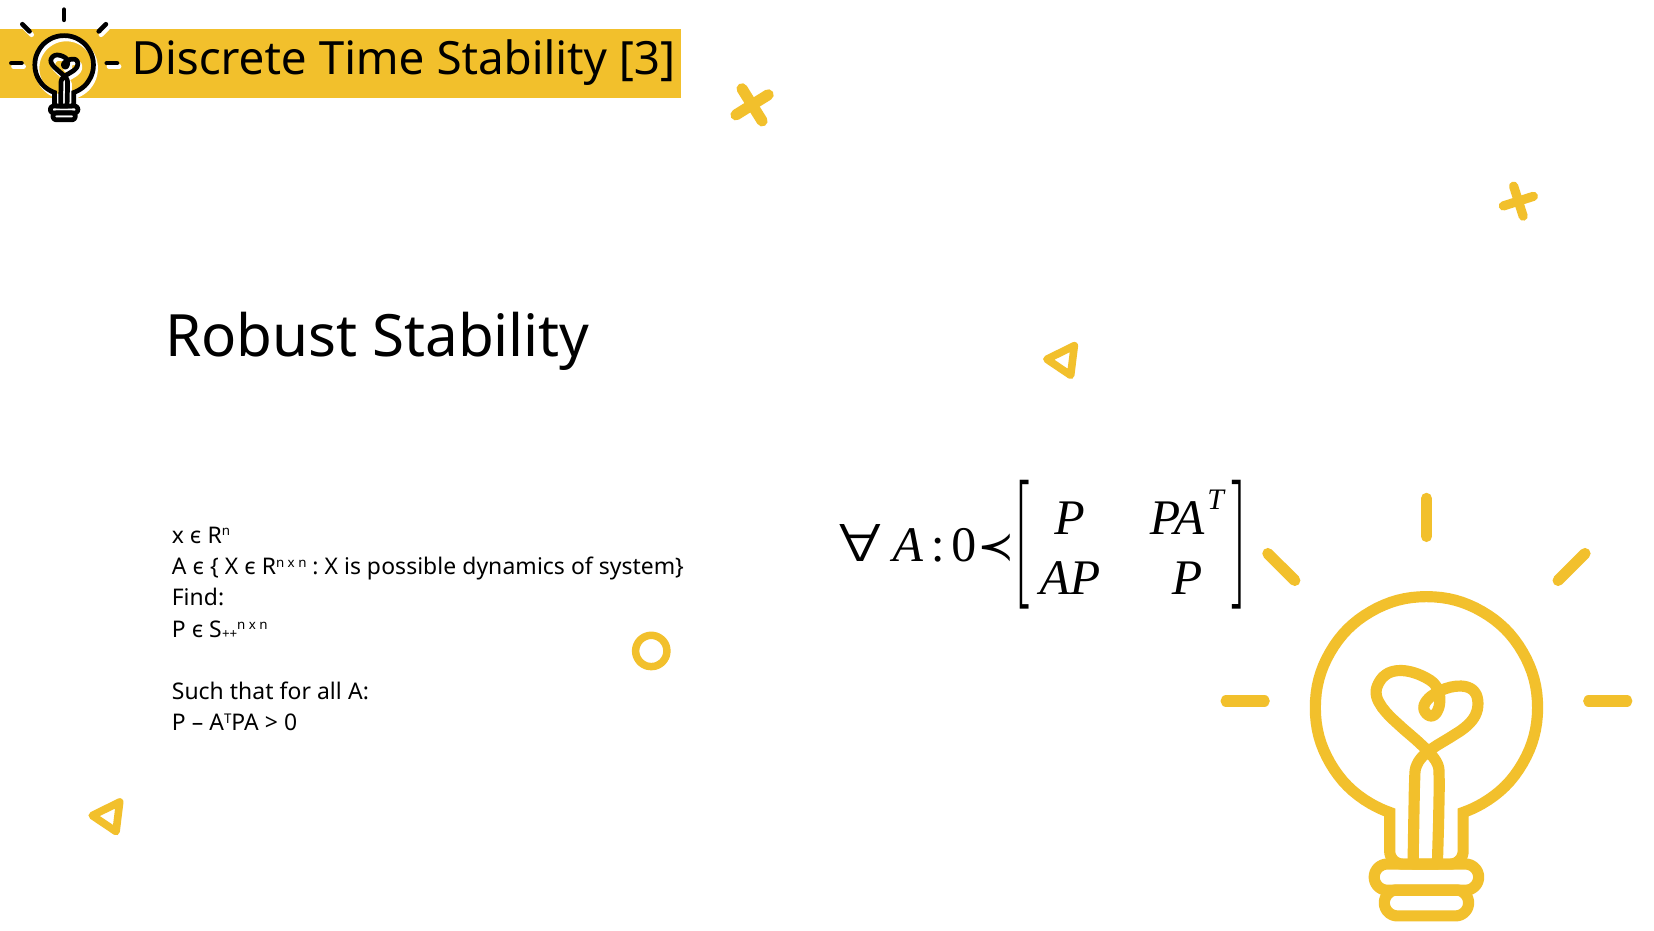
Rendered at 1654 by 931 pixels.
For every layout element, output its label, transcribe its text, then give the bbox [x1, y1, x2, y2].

title Discrete Time Stability [3] [131, 0, 751, 119]
title Robust Stability [165, 289, 803, 379]
text_box x ϵ Rn A ϵ { X ϵ Rn x n : X is possible dynamics of system} Find: P ϵ S++n x n Such that for all A: P – ATPA > 0 [171, 393, 751, 863]
chart [830, 477, 1251, 612]
